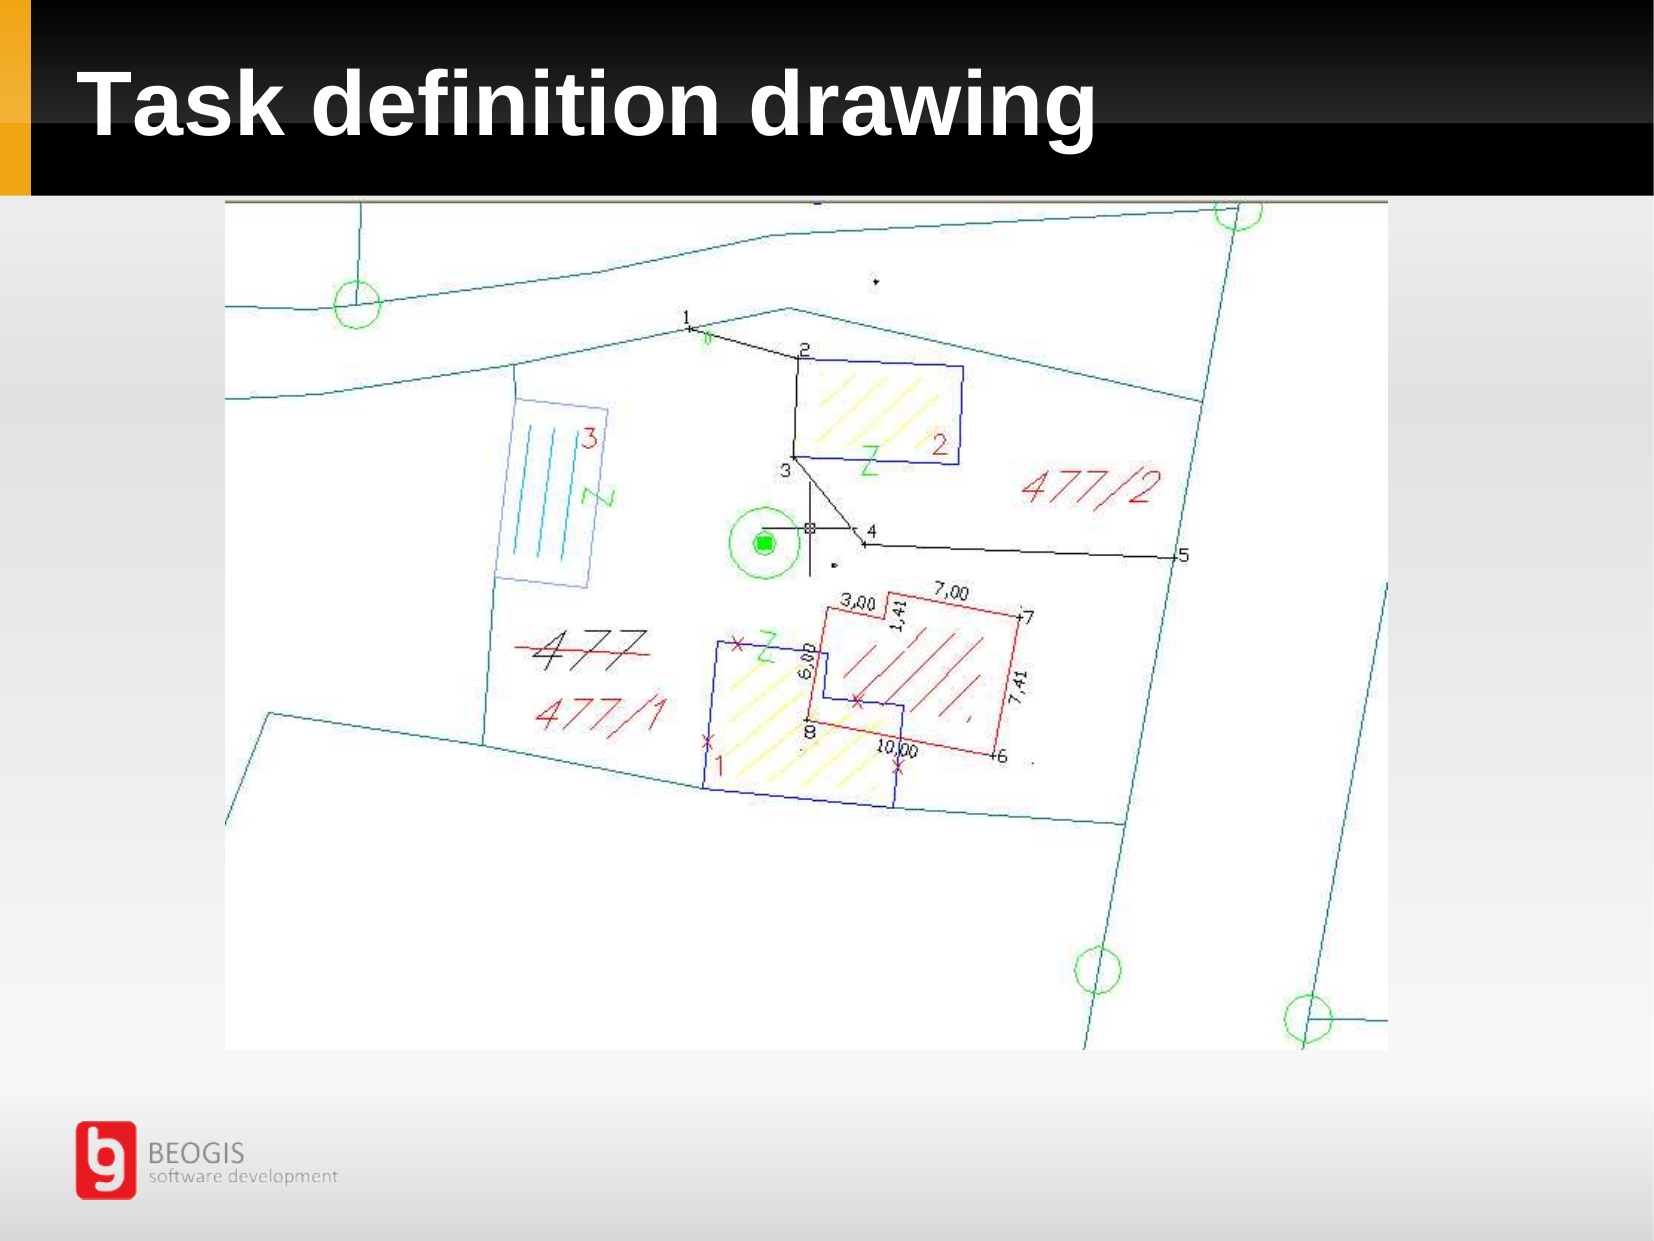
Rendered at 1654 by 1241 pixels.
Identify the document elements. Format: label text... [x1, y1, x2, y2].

title Task definition drawing [76, 7, 1565, 200]
picture [0, 0, 1654, 1241]
